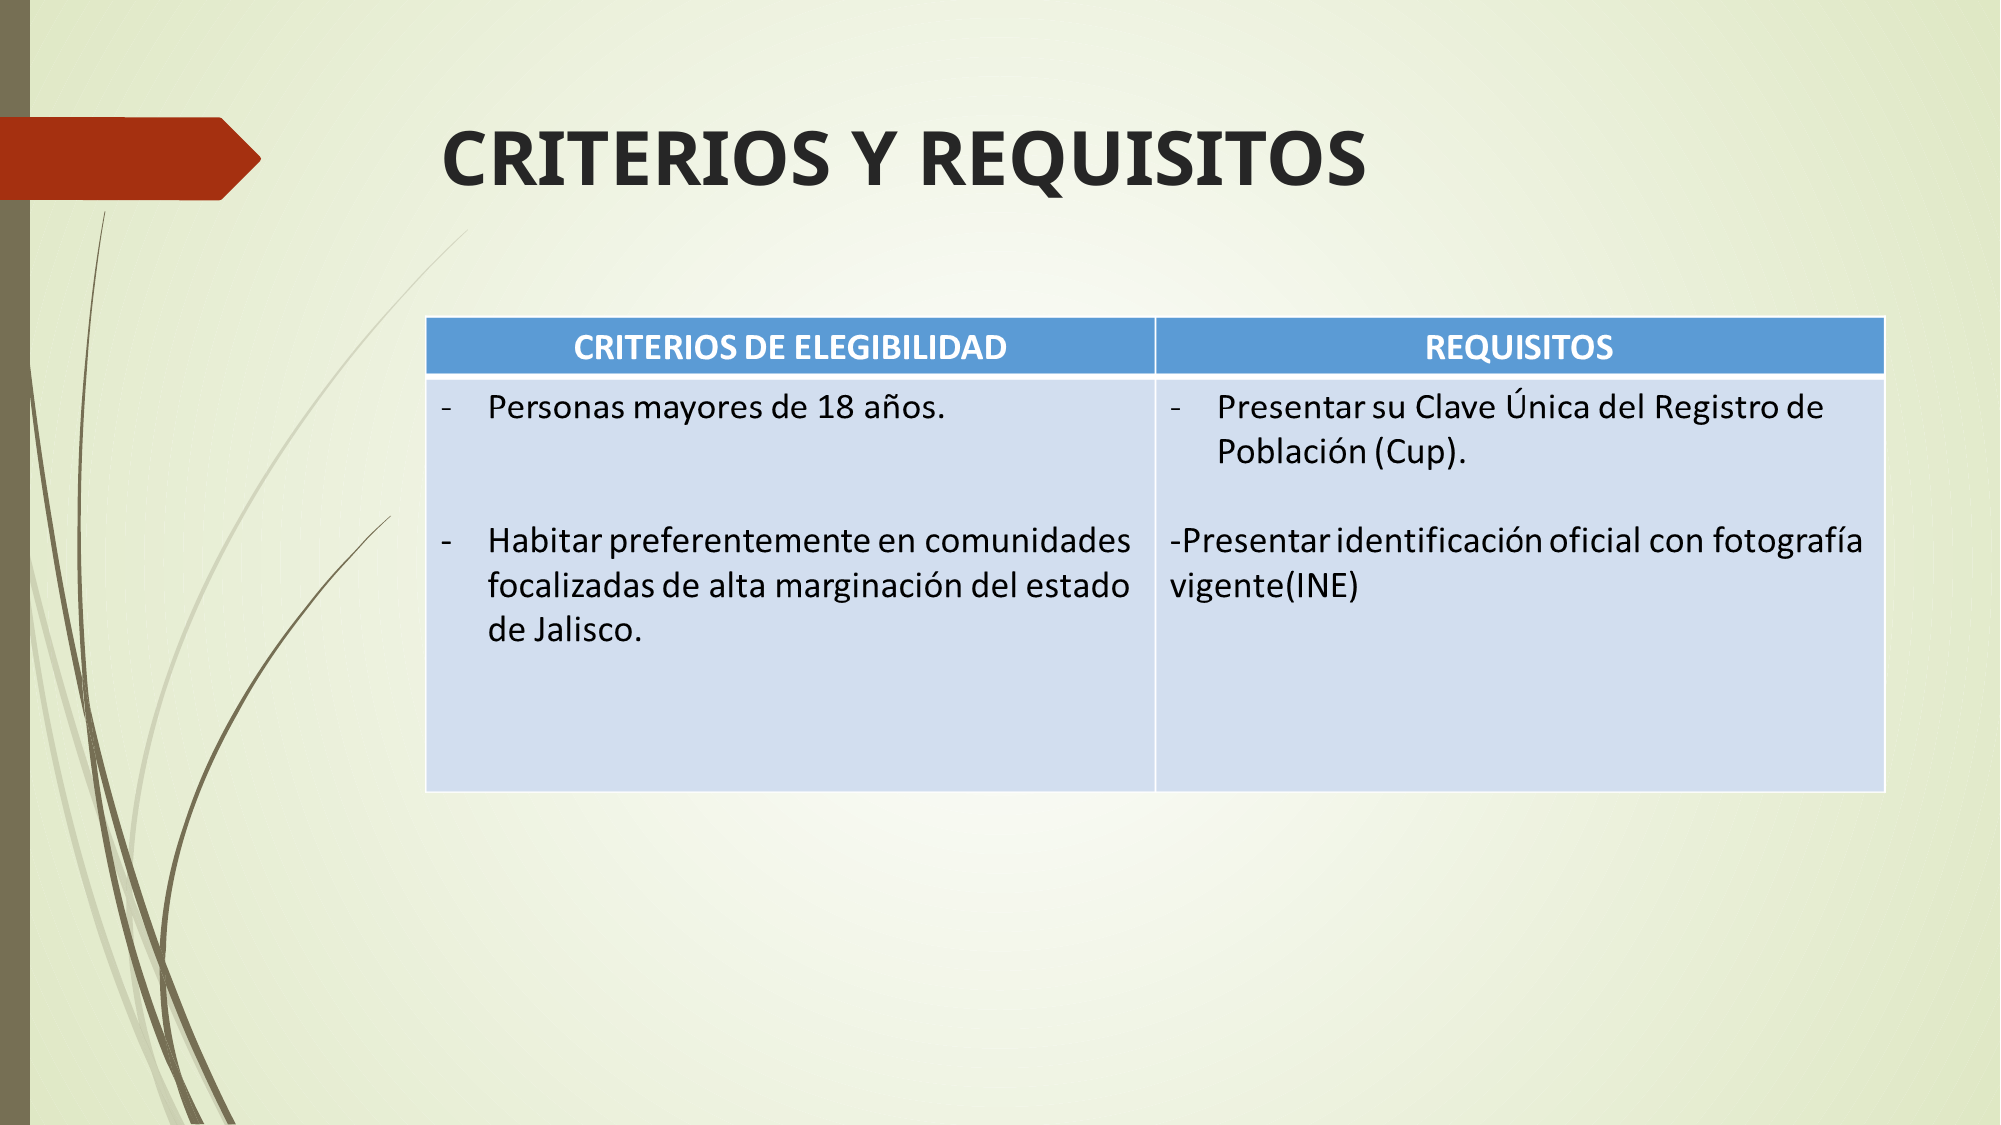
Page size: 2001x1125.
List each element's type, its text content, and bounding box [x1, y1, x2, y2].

picture [425, 312, 1888, 793]
title CRITERIOS Y REQUISITOS [425, 102, 1888, 312]
